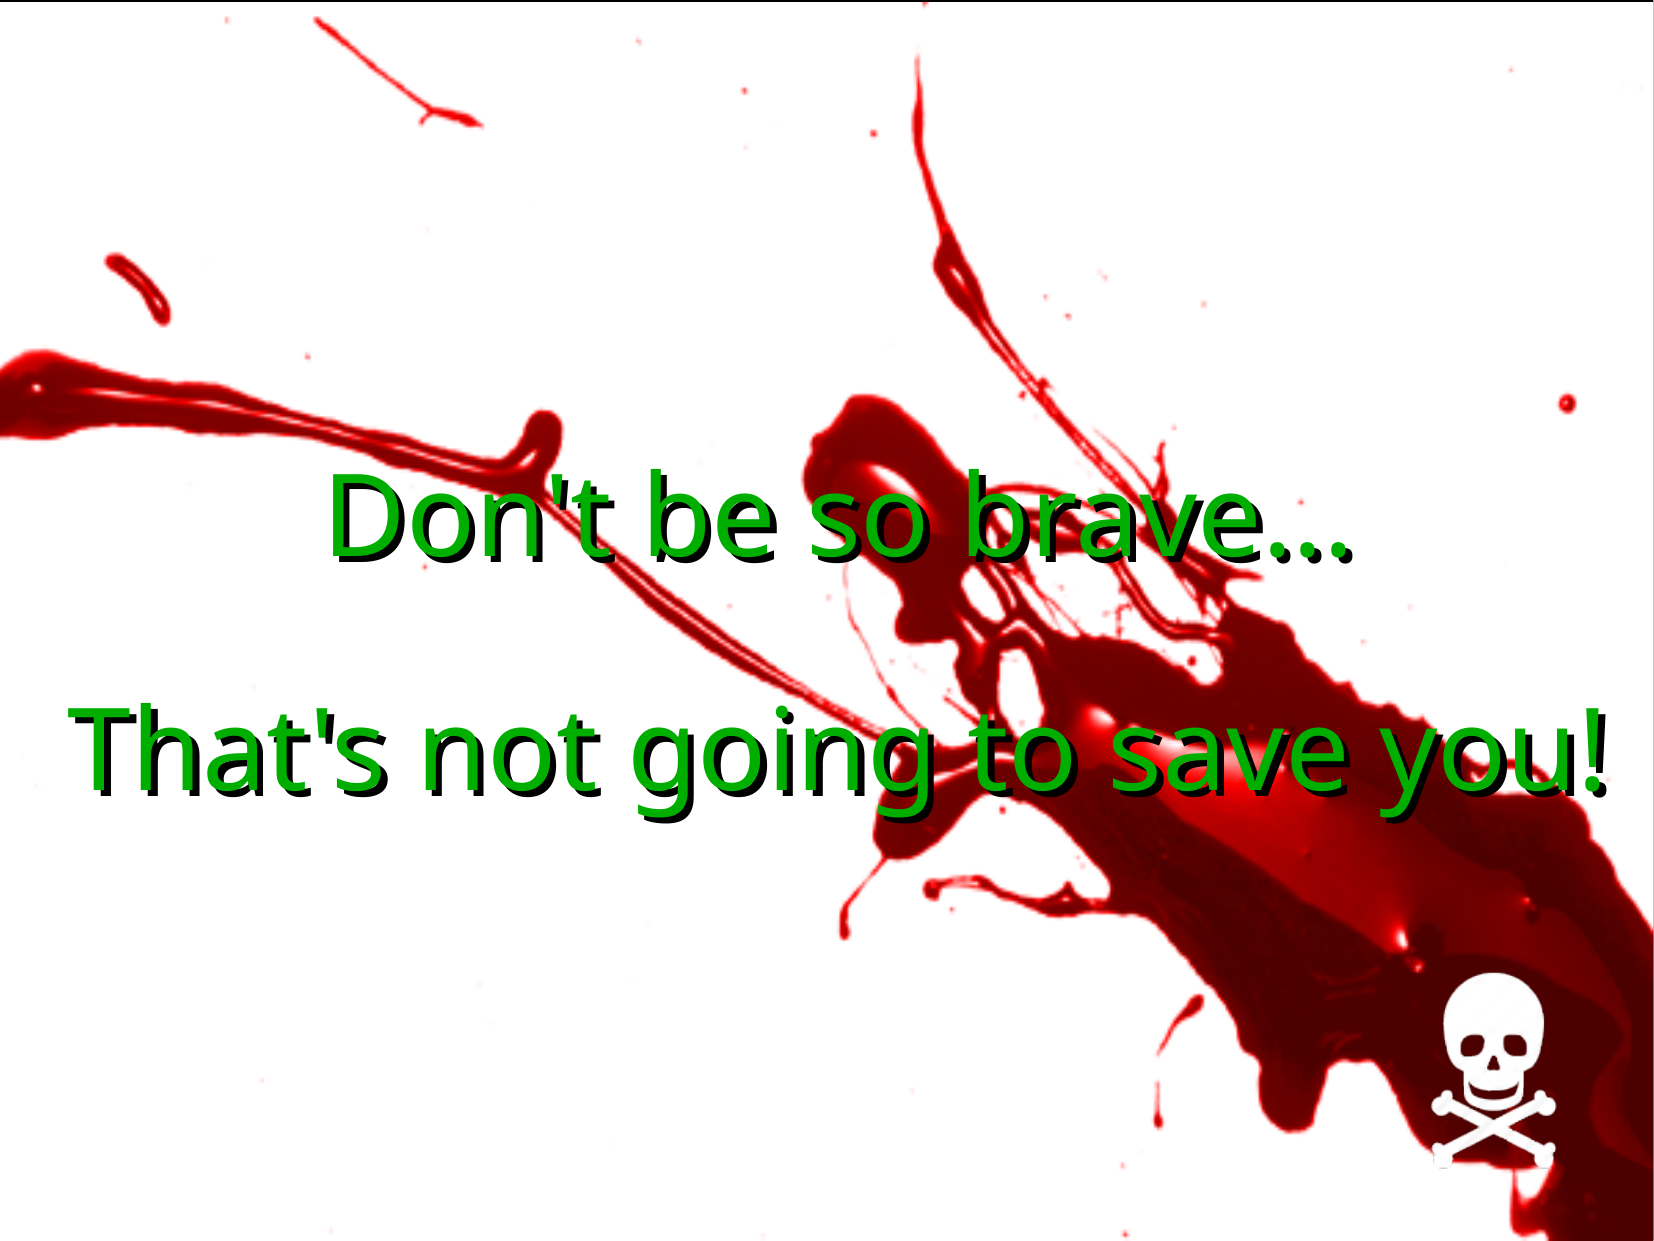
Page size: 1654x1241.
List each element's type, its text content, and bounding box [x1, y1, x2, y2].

text_box Don't be so brave... That's not going to save you! [35, 348, 1642, 697]
picture [0, 2, 1654, 1241]
